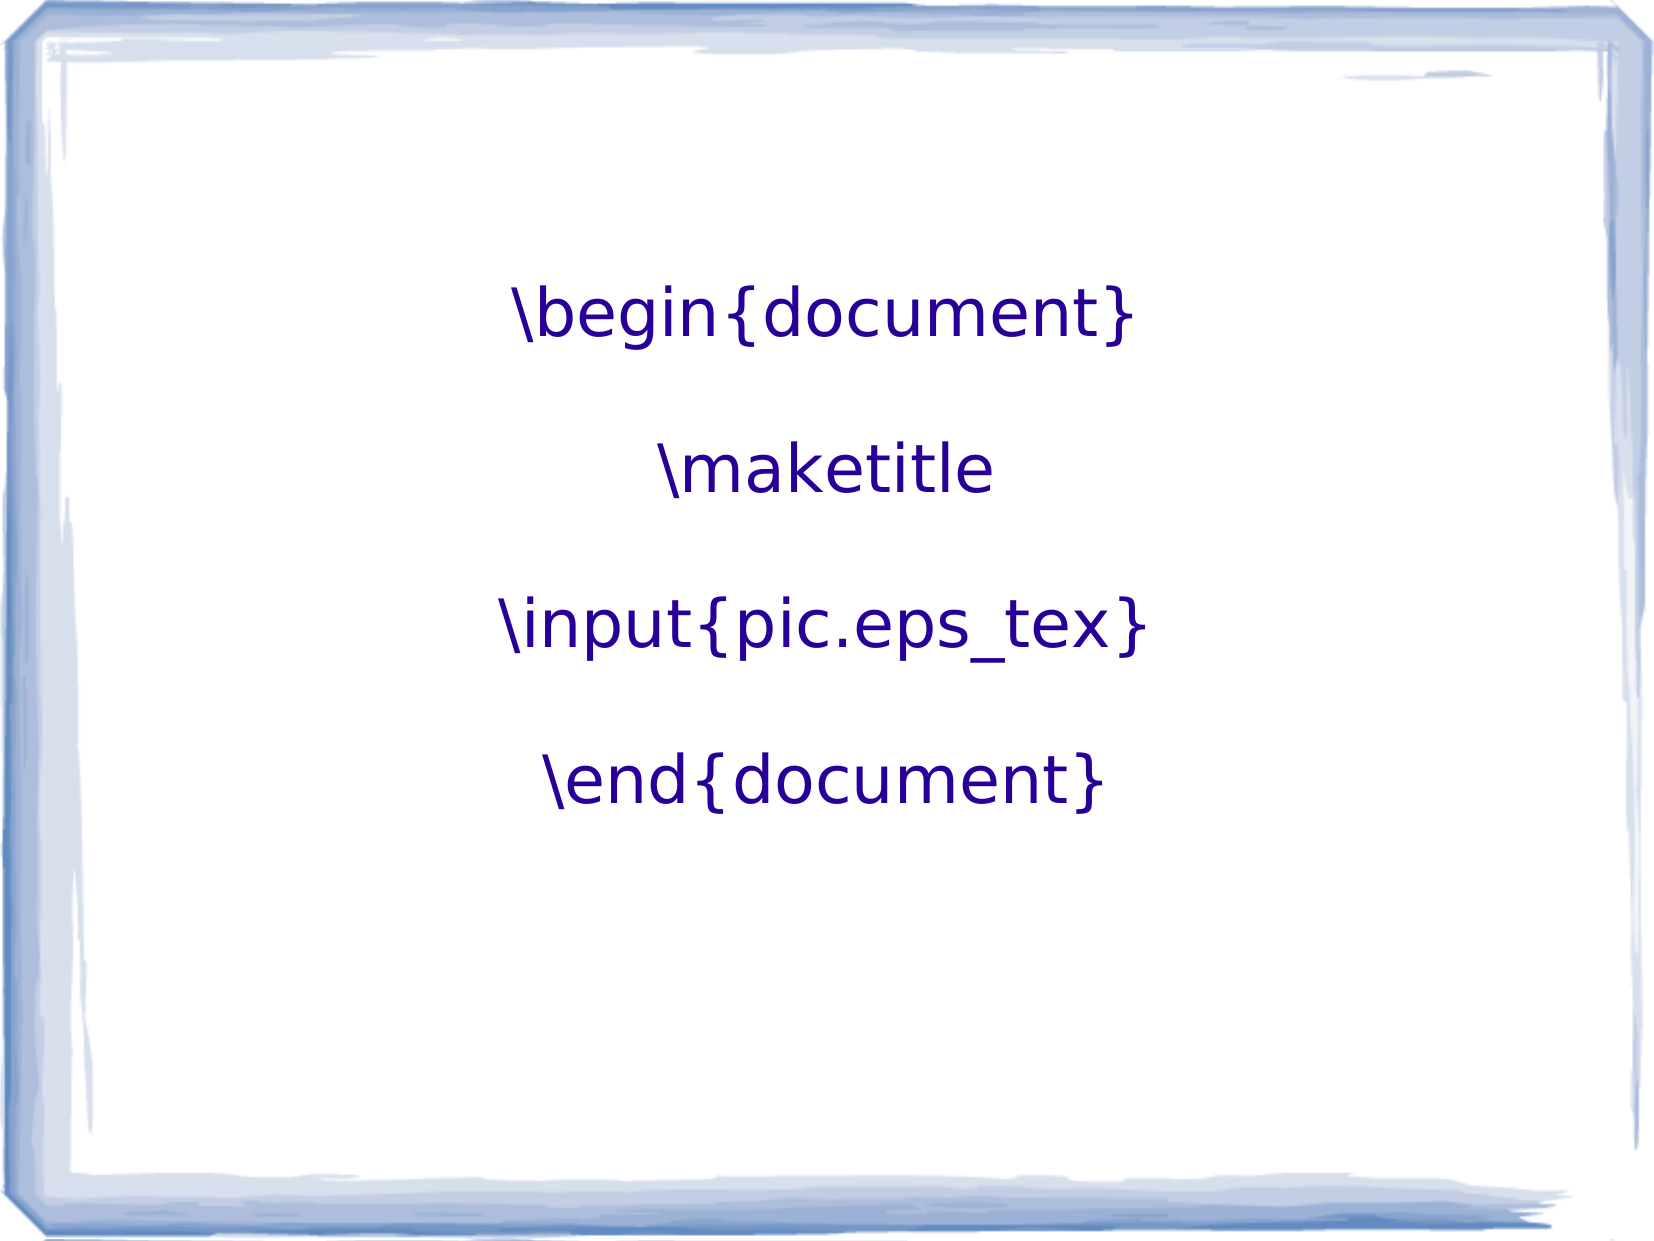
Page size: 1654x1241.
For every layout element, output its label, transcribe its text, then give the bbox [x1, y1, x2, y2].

picture [0, 0, 1654, 1241]
subtitle \begin{document} \maketitle \input{pic.eps_tex} \end{document} [82, 49, 1571, 1045]
